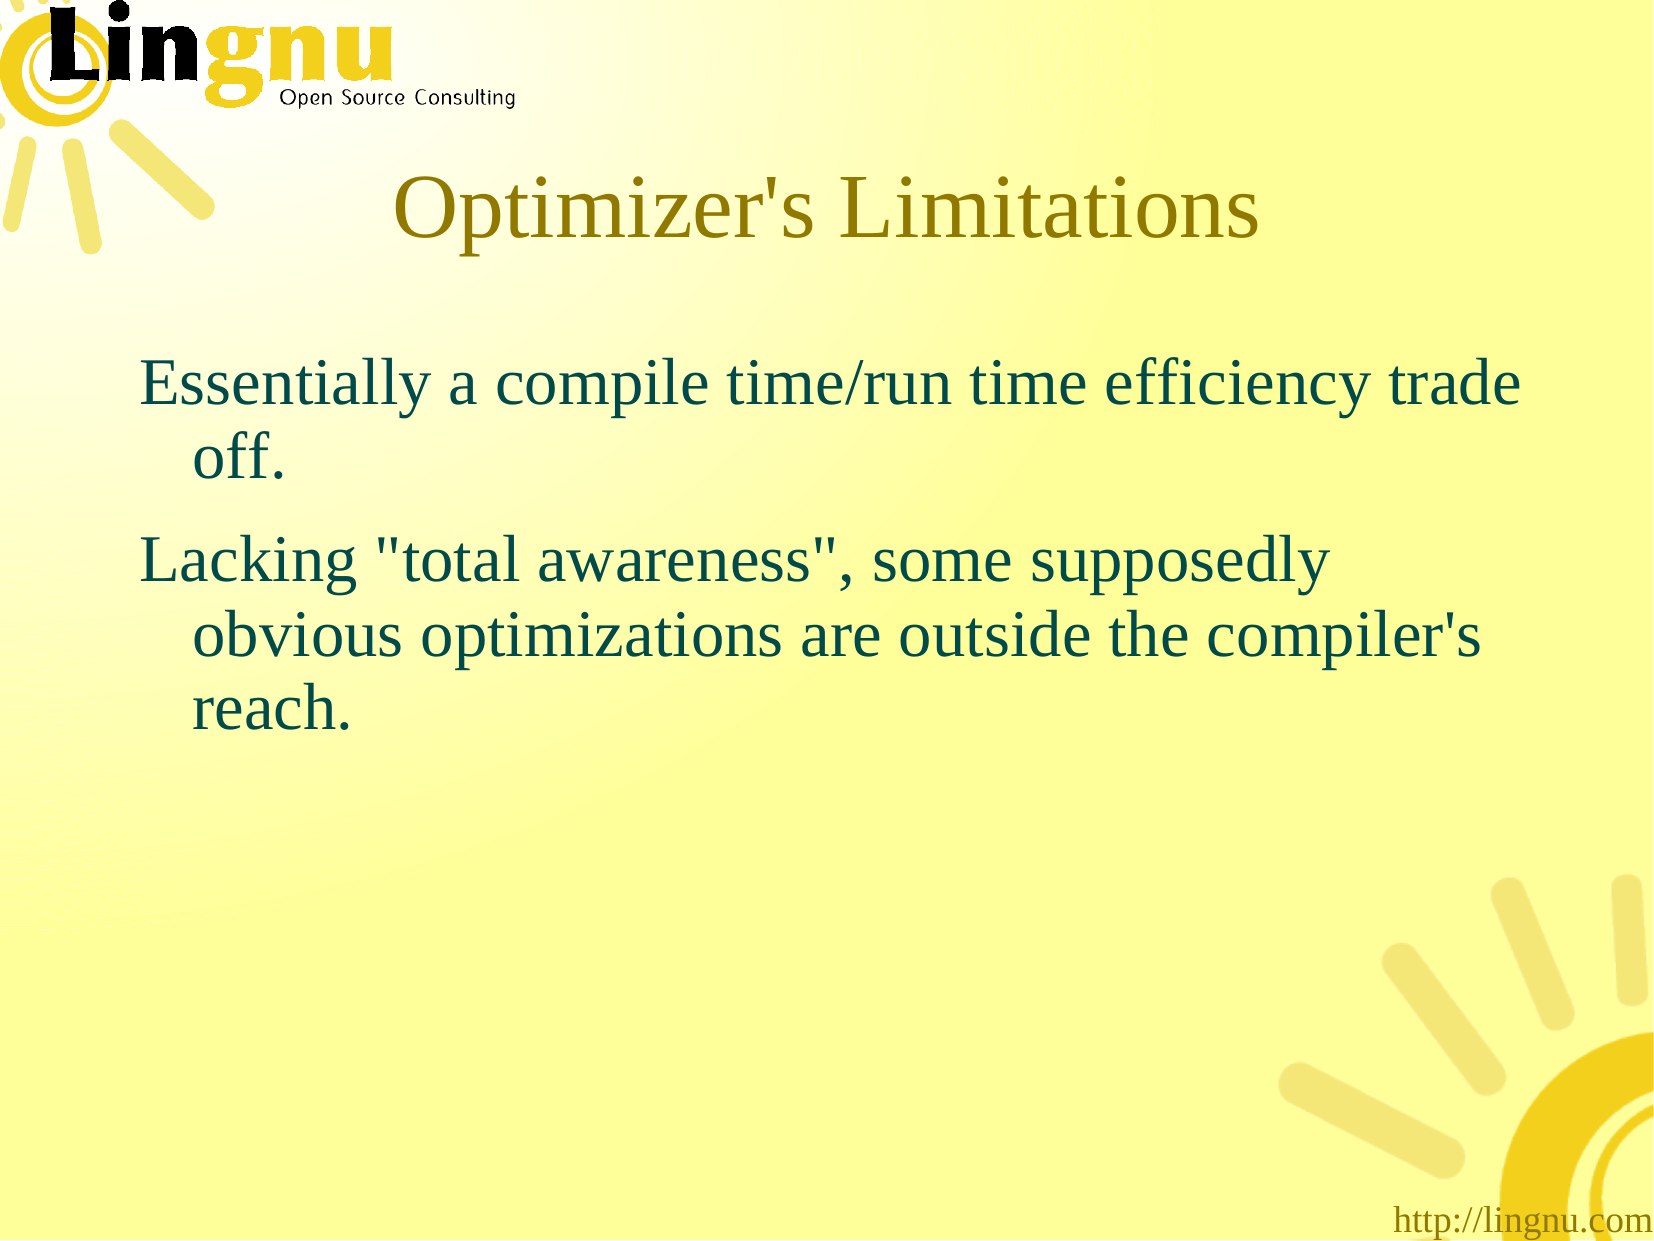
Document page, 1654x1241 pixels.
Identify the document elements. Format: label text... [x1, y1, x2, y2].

picture [0, 0, 516, 256]
list Essentially a compile time/run time efficiency trade off. Lacking "total awareness", some supposedly obvious optimizations are outside the compiler's reach. [121, 344, 1534, 1127]
title Optimizer's Limitations [121, 102, 1534, 311]
picture [1256, 871, 1654, 1241]
